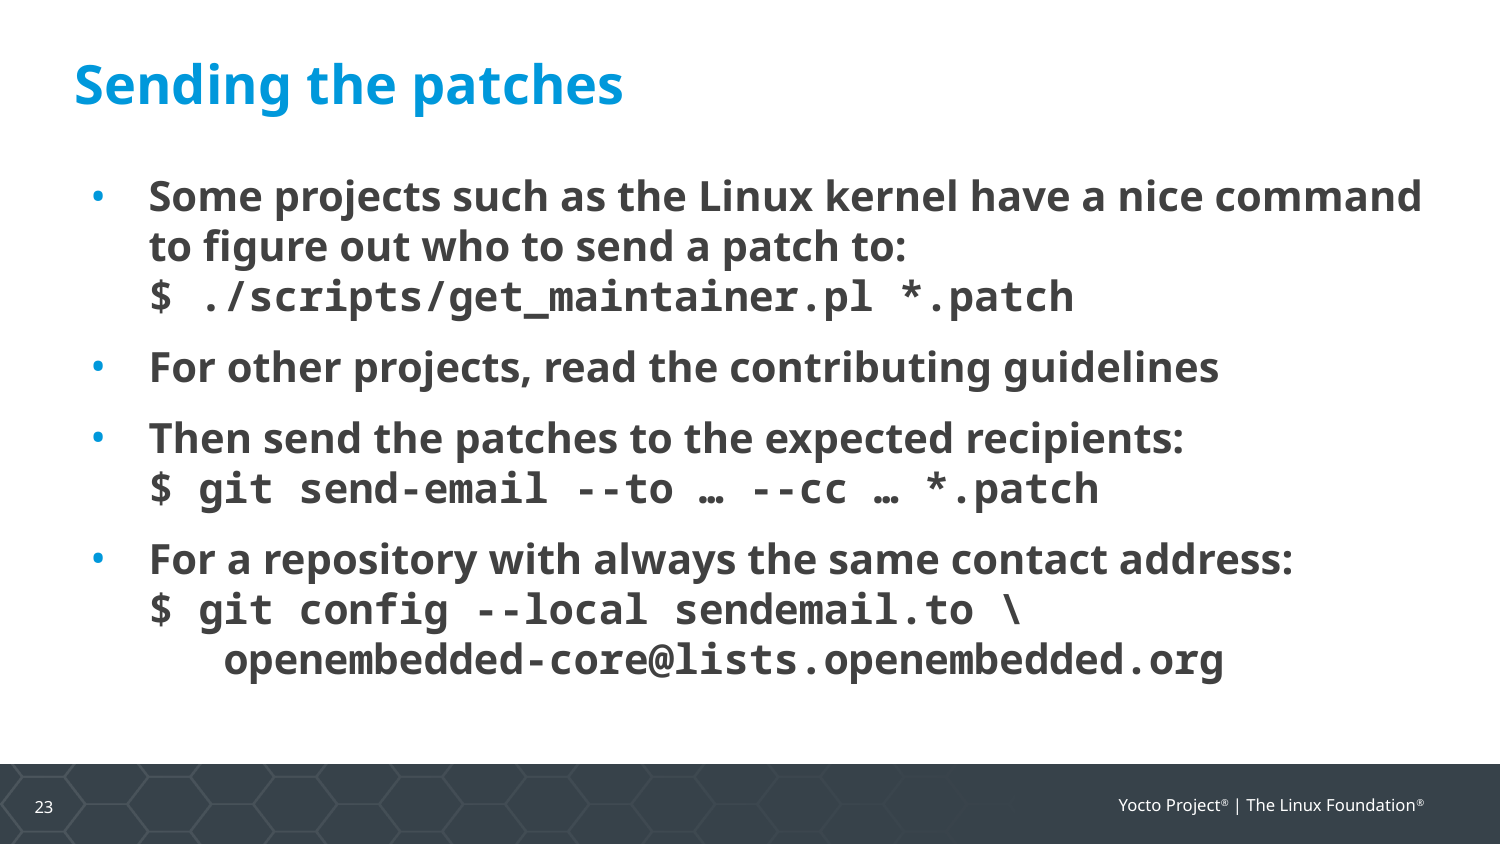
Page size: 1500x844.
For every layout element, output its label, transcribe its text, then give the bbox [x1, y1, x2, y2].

title Sending the patches [74, 50, 1425, 160]
list Some projects such as the Linux kernel have a nice command to figure out who to send a patch to: $ ./scripts/get_maintainer.pl *.patch For other projects, read the contributing guidelines Then send the patches to the expected recipients: $ git send-email --to … --cc … *.patch For a repository with always the same contact address: $ git config --local sendemail.to \ openembedded-core@lists.openembedded.org [73, 169, 1425, 728]
picture [0, 0, 1500, 844]
